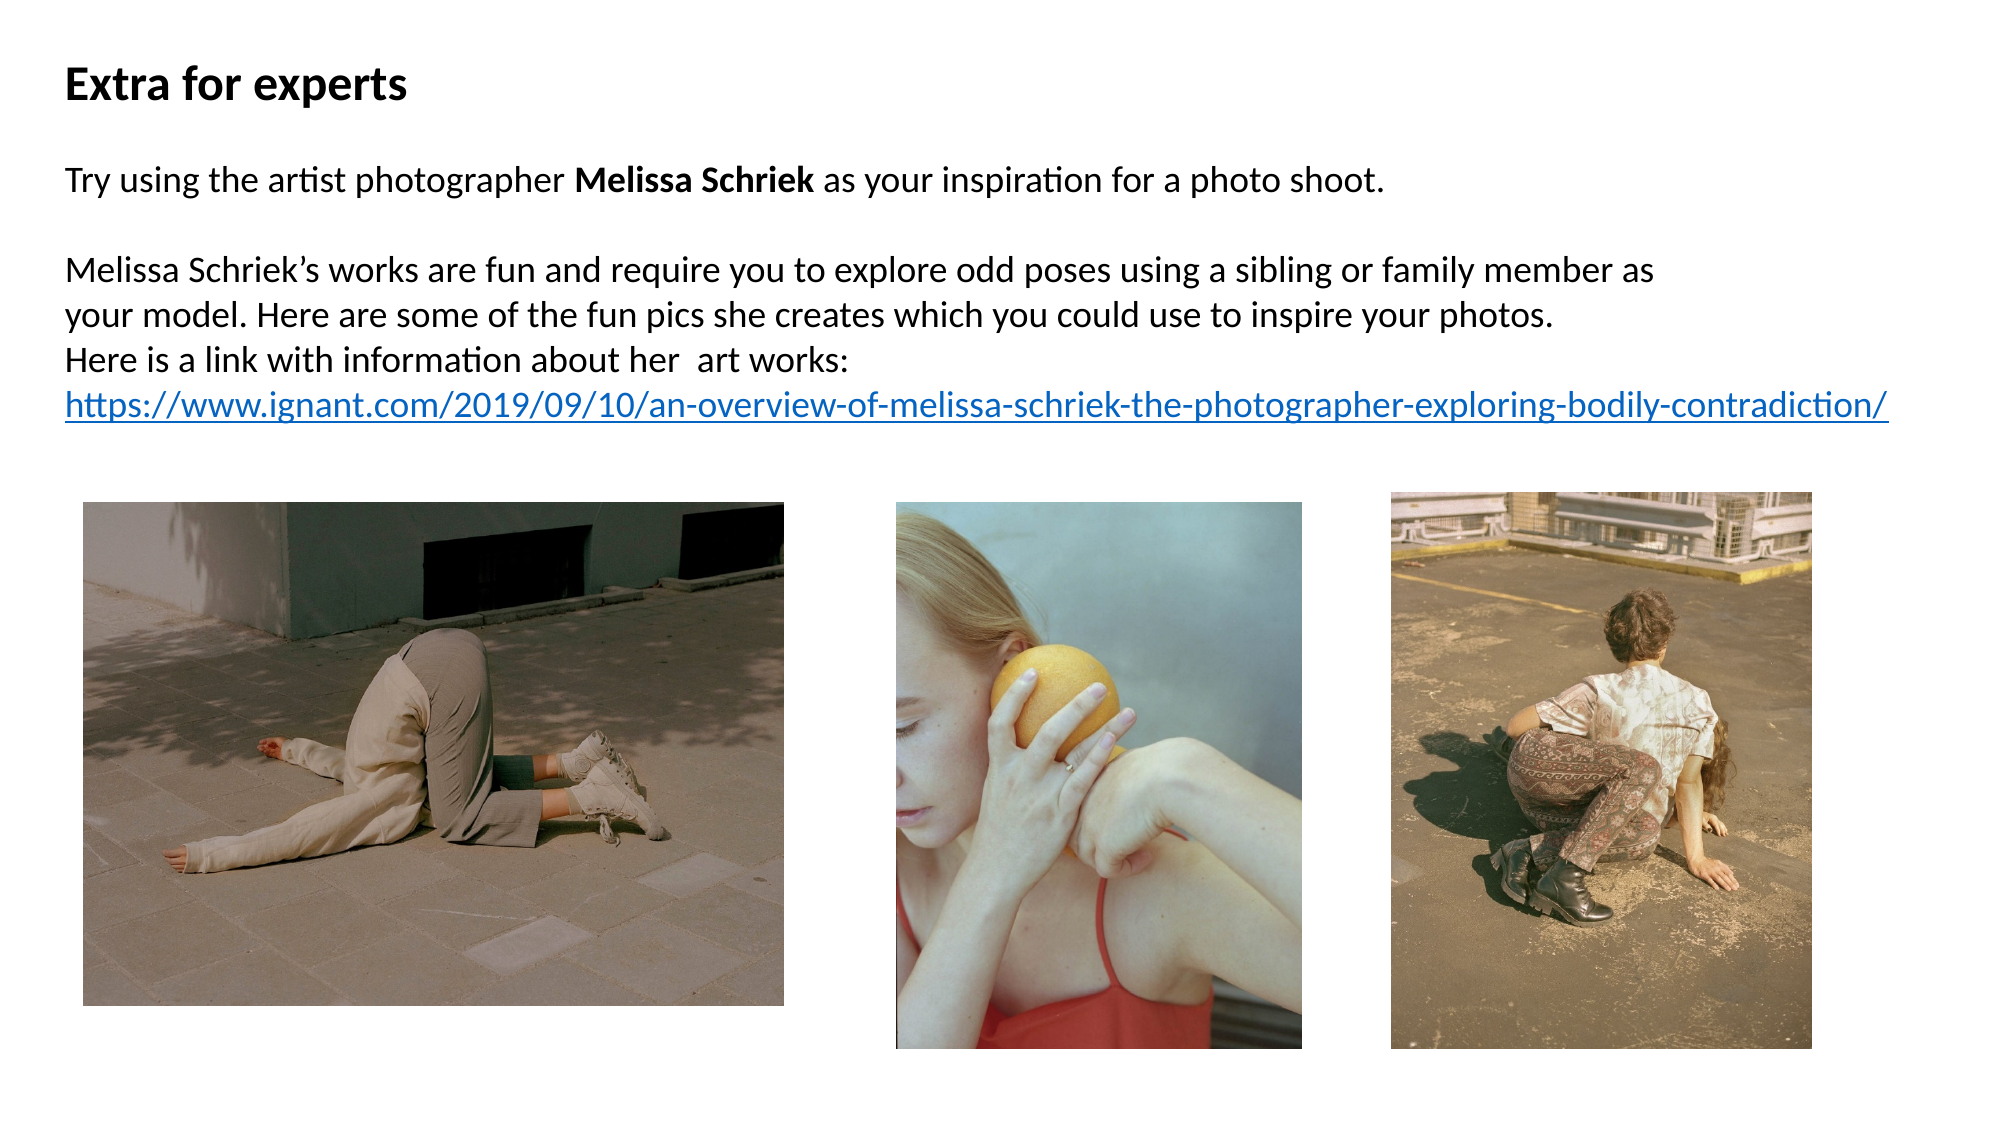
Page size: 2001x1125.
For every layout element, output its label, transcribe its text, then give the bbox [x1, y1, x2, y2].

picture [83, 502, 784, 1007]
picture [1391, 492, 1812, 1049]
picture [896, 502, 1302, 1049]
text_box Extra for experts Try using the artist photographer Melissa Schriek as your inspiration for a photo shoot. Melissa Schriek’s works are fun and require you to explore odd poses using a sibling or family member as your model. Here are some of the fun pics she creates which you could use to inspire your photos. Here is a link with information about her art works: https://www.ignant.com/2019/09/10/an-overview-of-melissa-schriek-the-photographer-exploring-bodily-contradiction/ [50, 42, 1930, 433]
